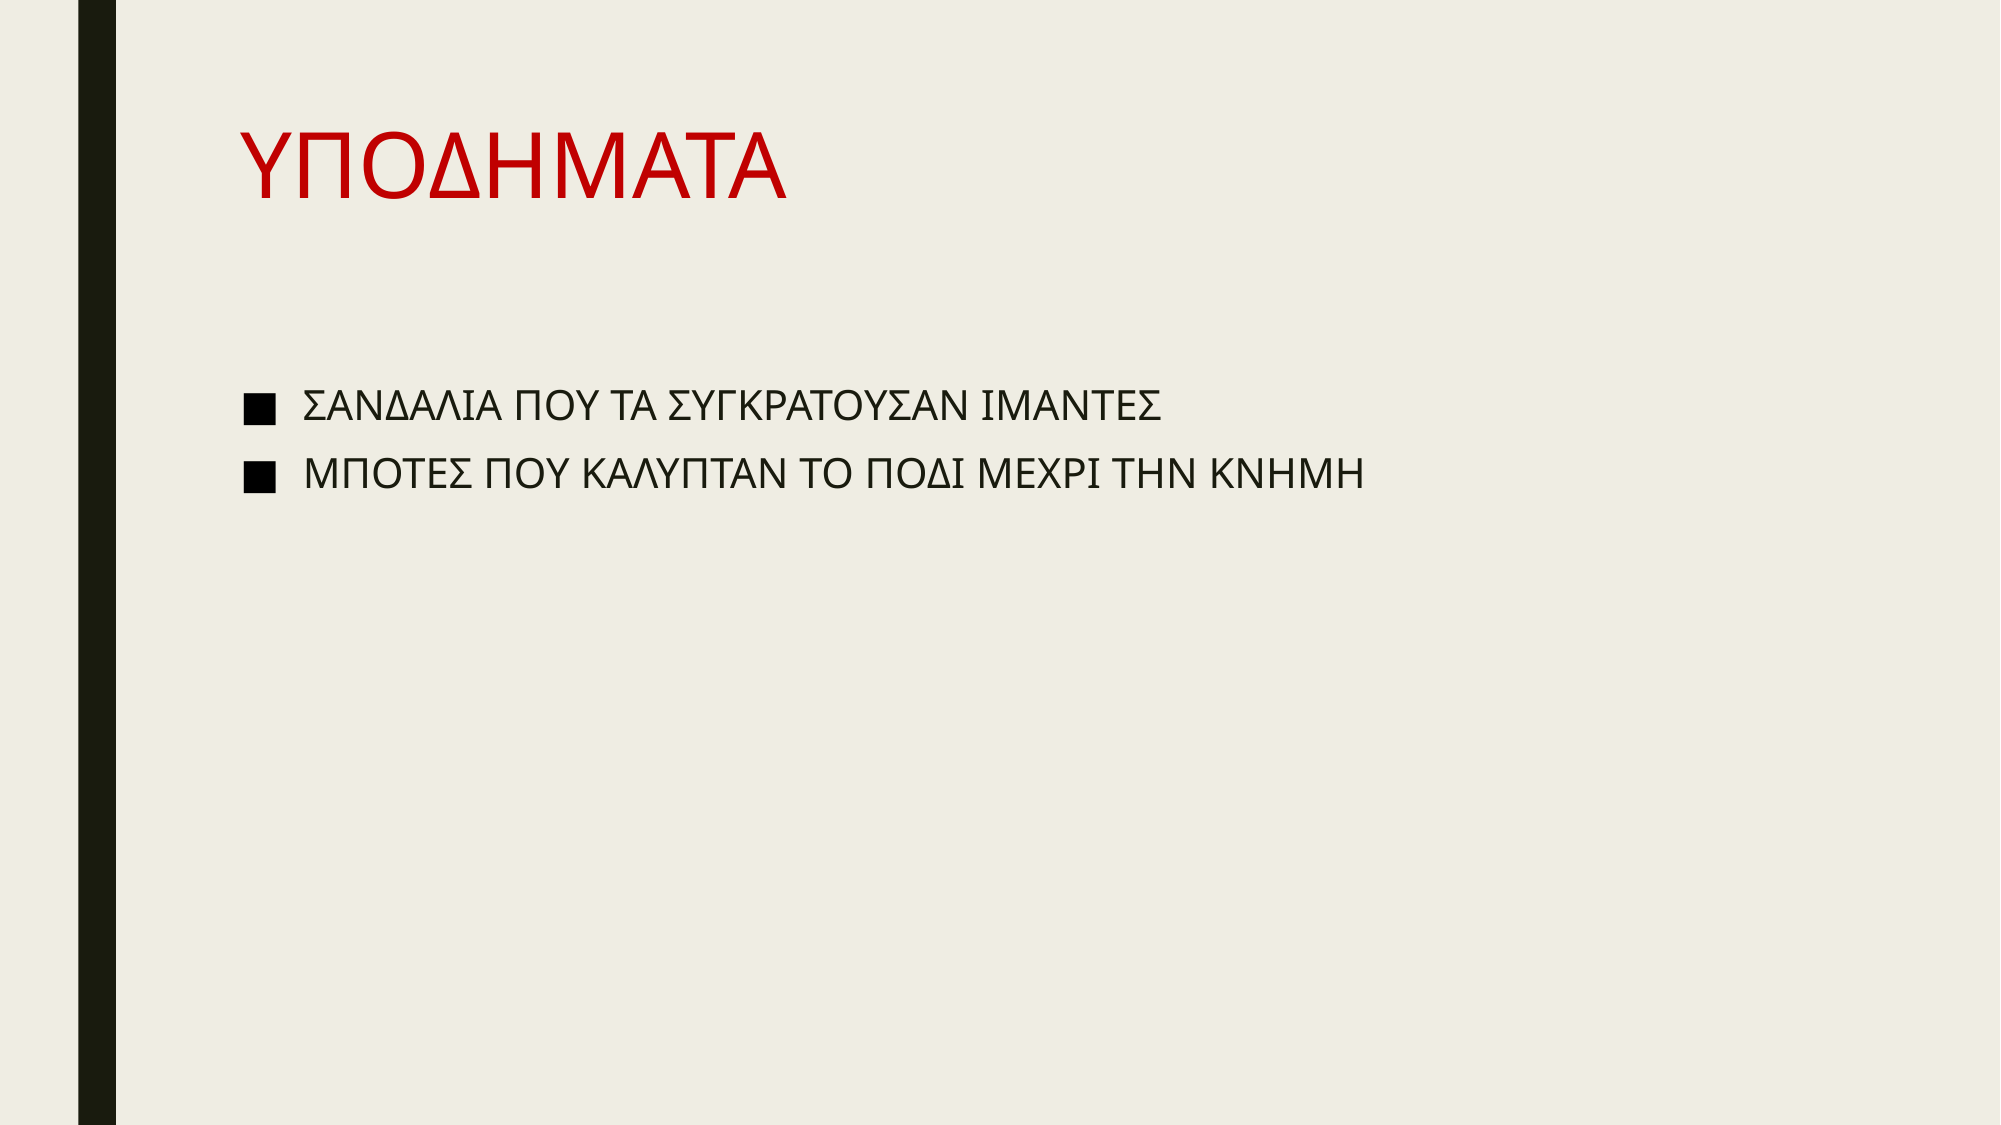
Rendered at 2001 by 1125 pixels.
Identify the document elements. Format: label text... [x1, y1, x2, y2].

title ΥΠΟΔΗΜΑΤΑ [225, 112, 1045, 295]
list ΣΑΝΔΑΛΙΑ ΠΟΥ ΤΑ ΣΥΓΚΡΑΤΟΥΣΑΝ ΙΜΑΝΤΕΣ ΜΠΟΤΕΣ ΠΟΥ ΚΑΛΥΠΤΑΝ ΤΟ ΠΟΔΙ ΜΕΧΡΙ ΤΗΝ ΚΝΗΜΗ [225, 375, 1801, 637]
